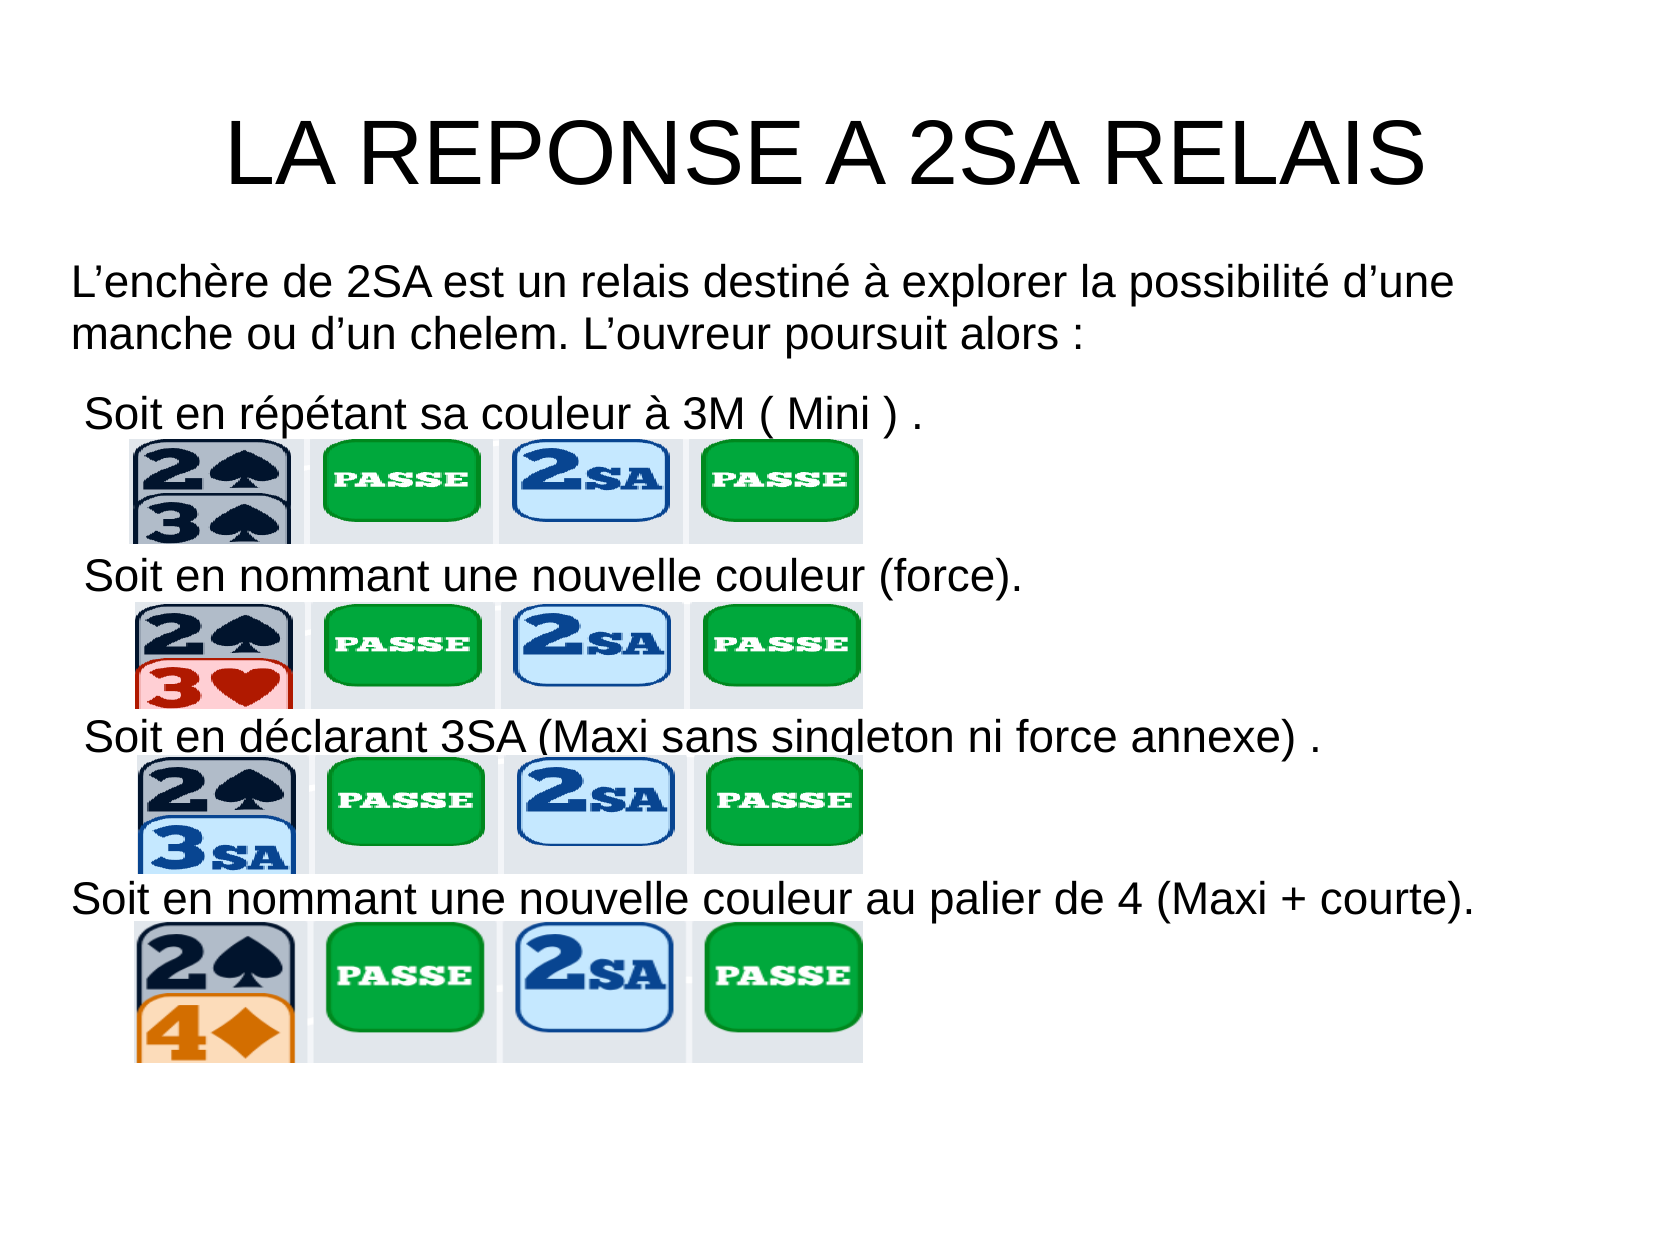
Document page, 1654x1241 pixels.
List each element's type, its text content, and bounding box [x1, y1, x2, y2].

title LA REPONSE A 2SA RELAIS [82, 49, 1571, 256]
picture [134, 921, 863, 1063]
picture [129, 439, 863, 544]
list L’enchère de 2SA est un relais destiné à explorer la possibilité d’une manche ou d’un chelem. L’ouvreur poursuit alors : Soit en répétant sa couleur à 3M ( Mini ) . Soit en nommant une nouvelle couleur (force). Soit en déclarant 3SA (Maxi sans singleton ni force annexe) . Soit en nommant une nouvelle couleur au palier de 4 (Maxi + courte). [70, 256, 1607, 1190]
picture [137, 755, 863, 875]
picture [135, 602, 863, 709]
